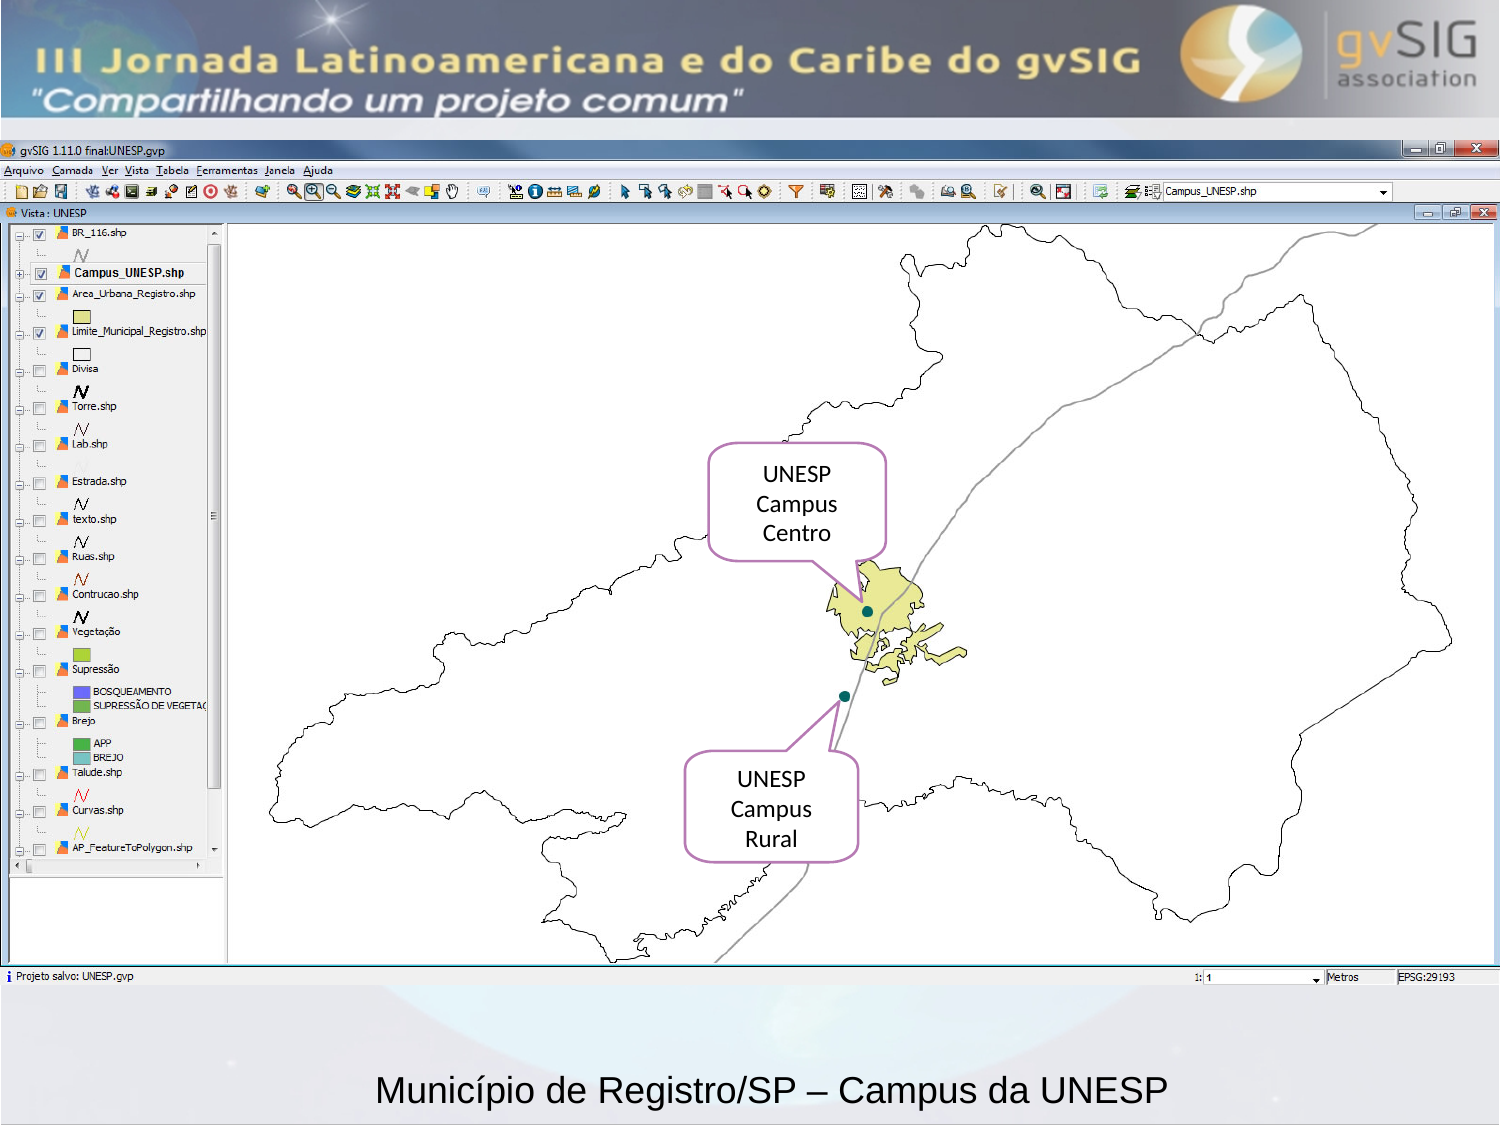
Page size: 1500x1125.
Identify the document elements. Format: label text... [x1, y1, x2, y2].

text_box UNESP Campus Rural [684, 701, 859, 863]
picture [0, 0, 1500, 1125]
text_box Município de Registro/SP – Campus da UNESP [360, 1058, 1185, 1119]
text_box UNESP Campus Centro [708, 442, 886, 602]
